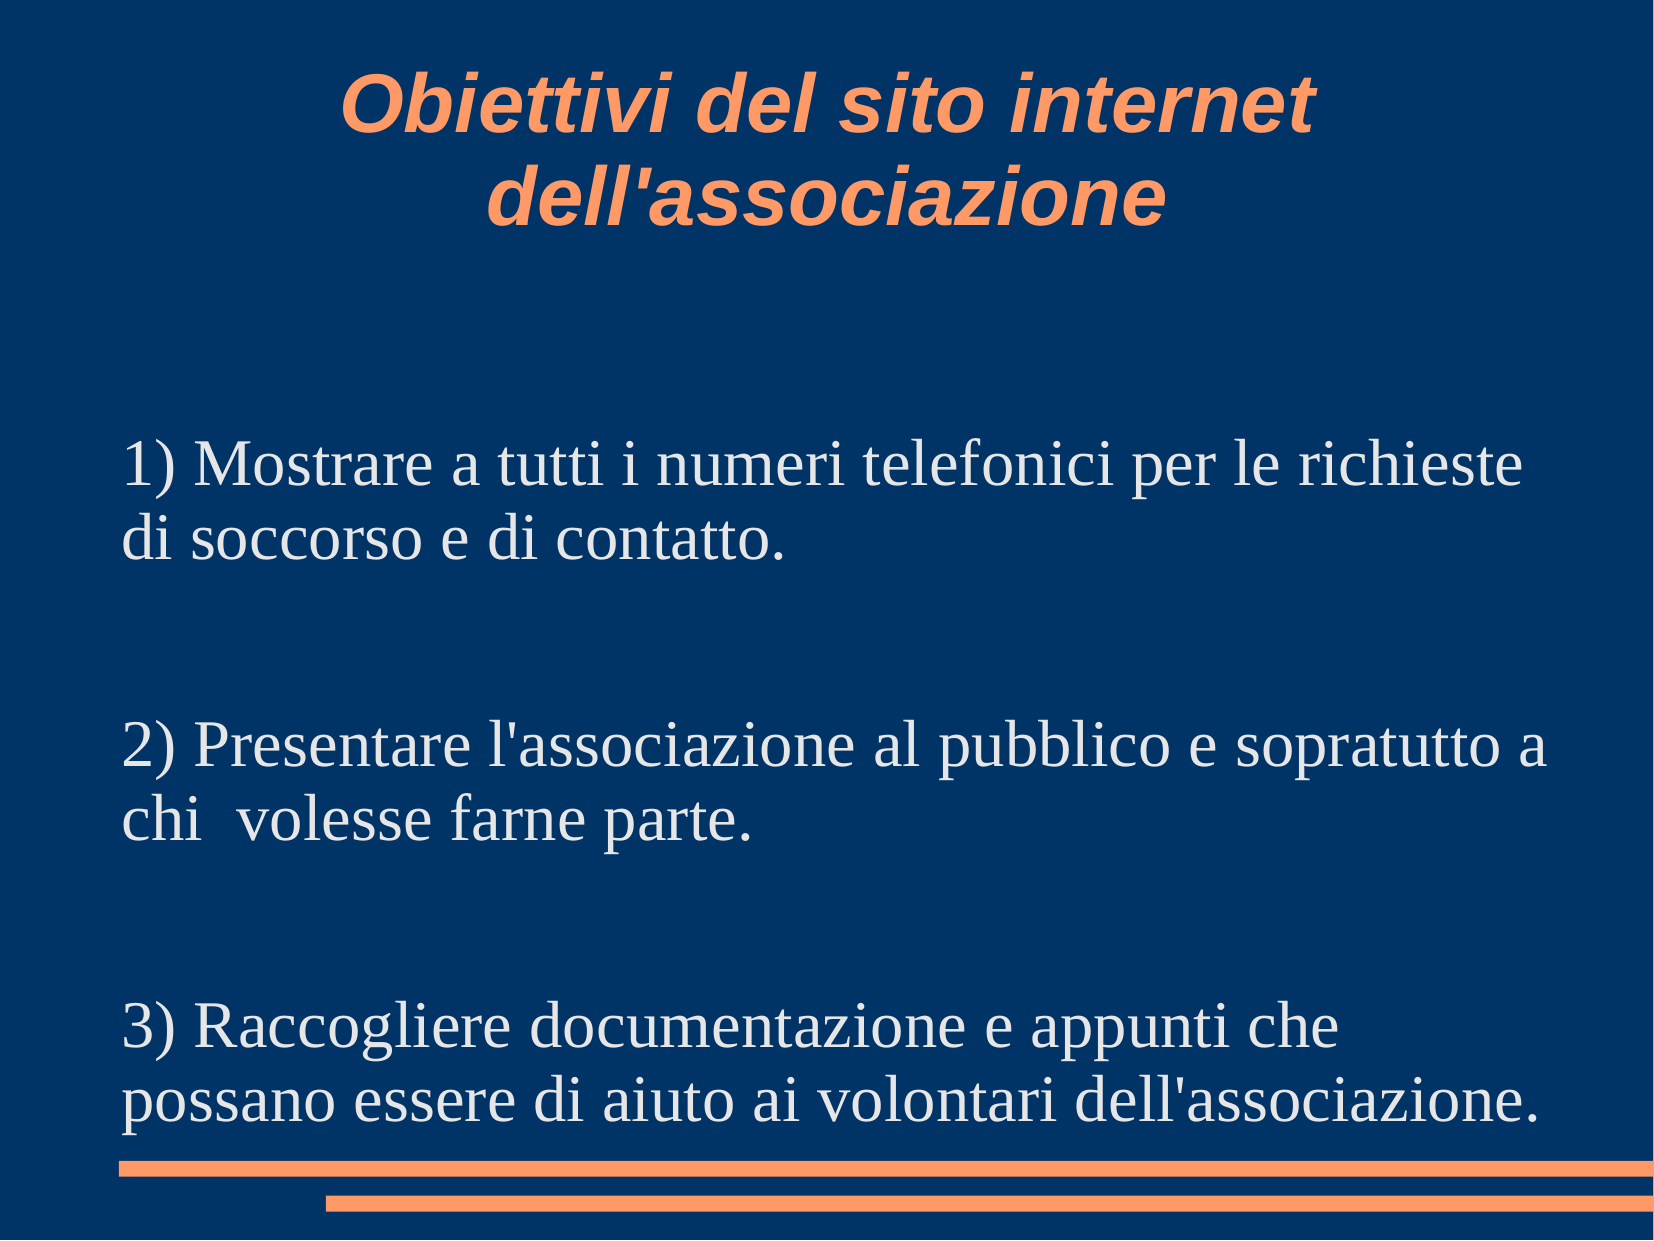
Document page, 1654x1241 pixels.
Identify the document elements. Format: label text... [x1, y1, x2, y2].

title Obiettivi del sito internet dell'associazione [121, 46, 1534, 254]
list 1) Mostrare a tutti i numeri telefonici per le richieste di soccorso e di contatto. 2) Presentare l'associazione al pubblico e sopratutto a chi volesse farne parte. 3) Raccogliere documentazione e appunti che possano essere di aiuto ai volontari dell'associazione. [121, 322, 1561, 1240]
